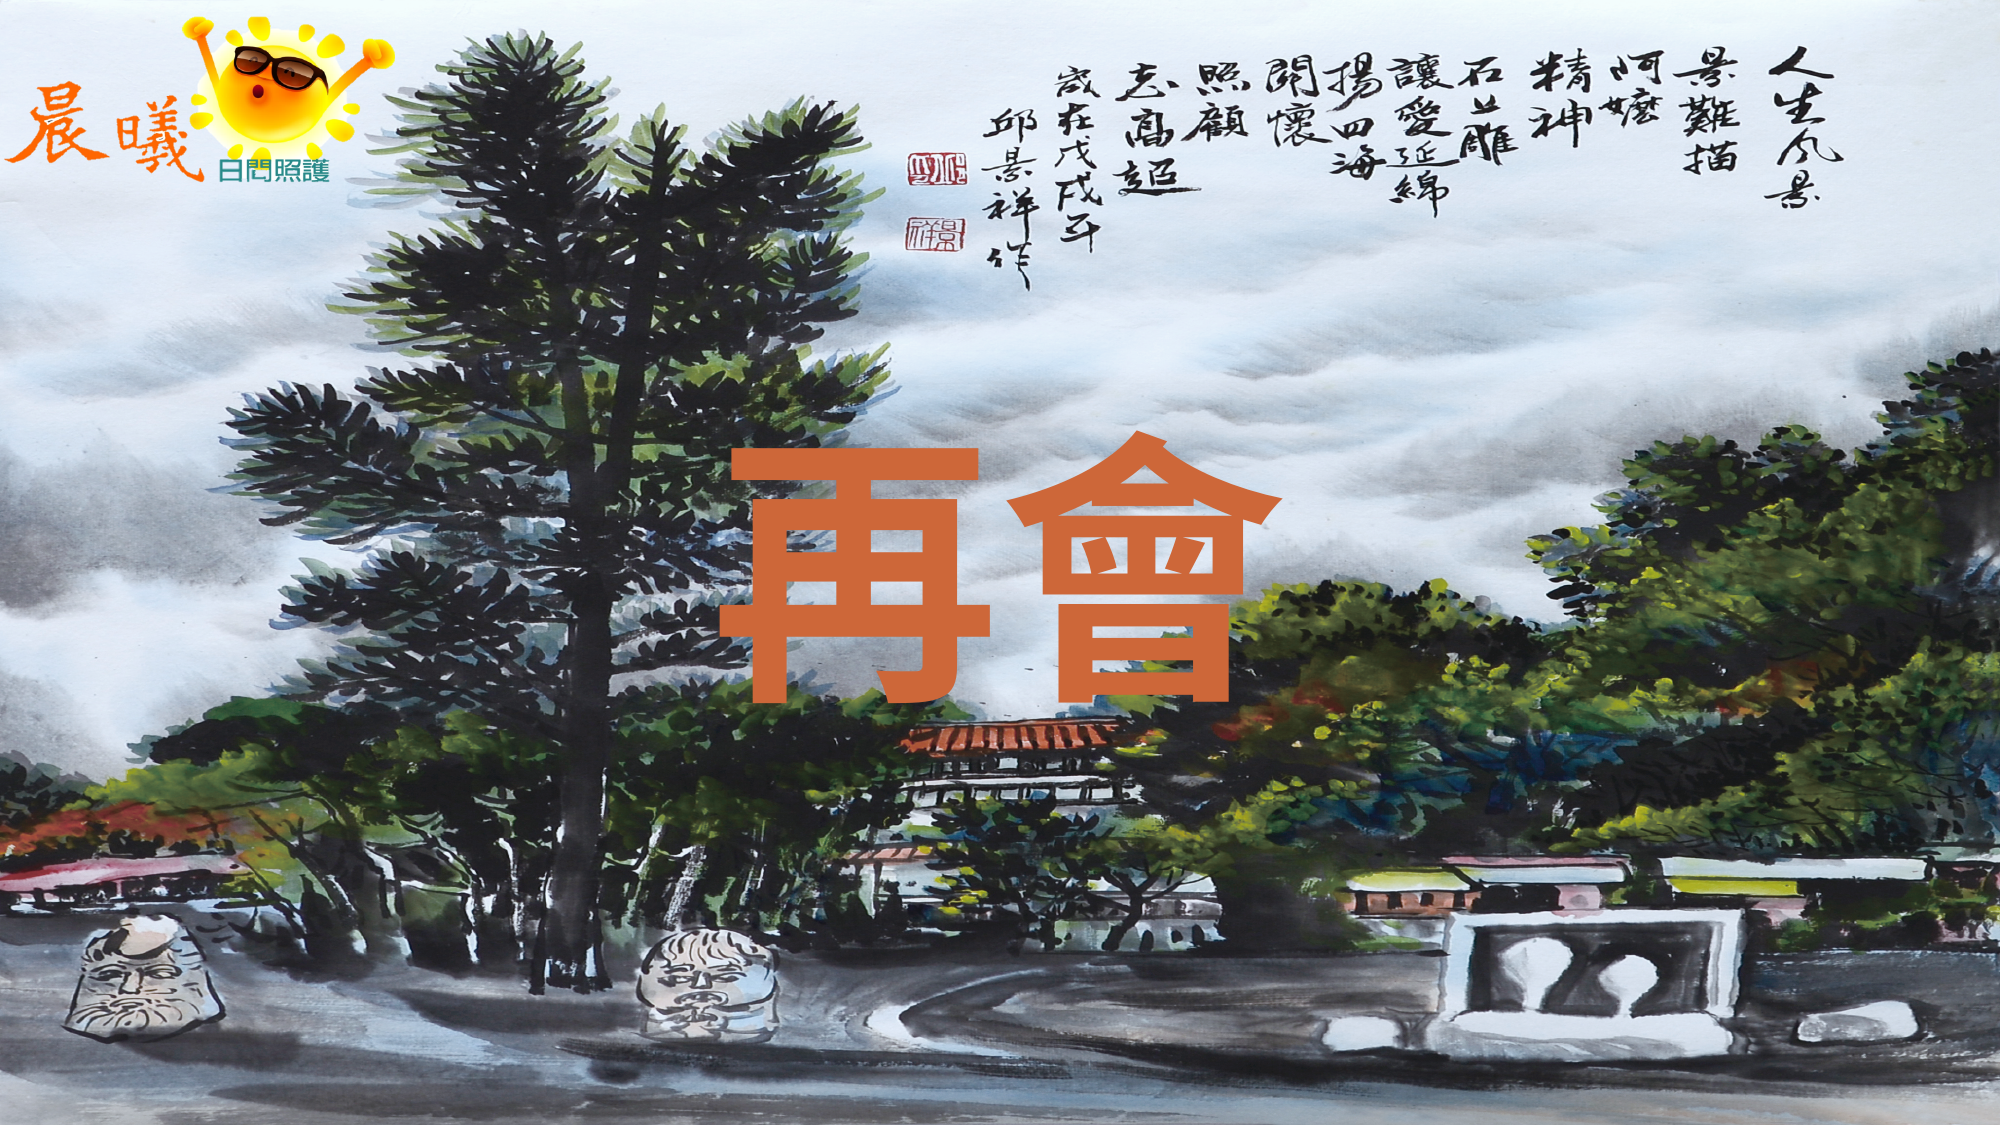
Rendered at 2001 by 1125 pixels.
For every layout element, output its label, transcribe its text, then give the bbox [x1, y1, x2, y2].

text_box 再會 [696, 382, 1304, 743]
picture [0, 0, 2000, 1125]
